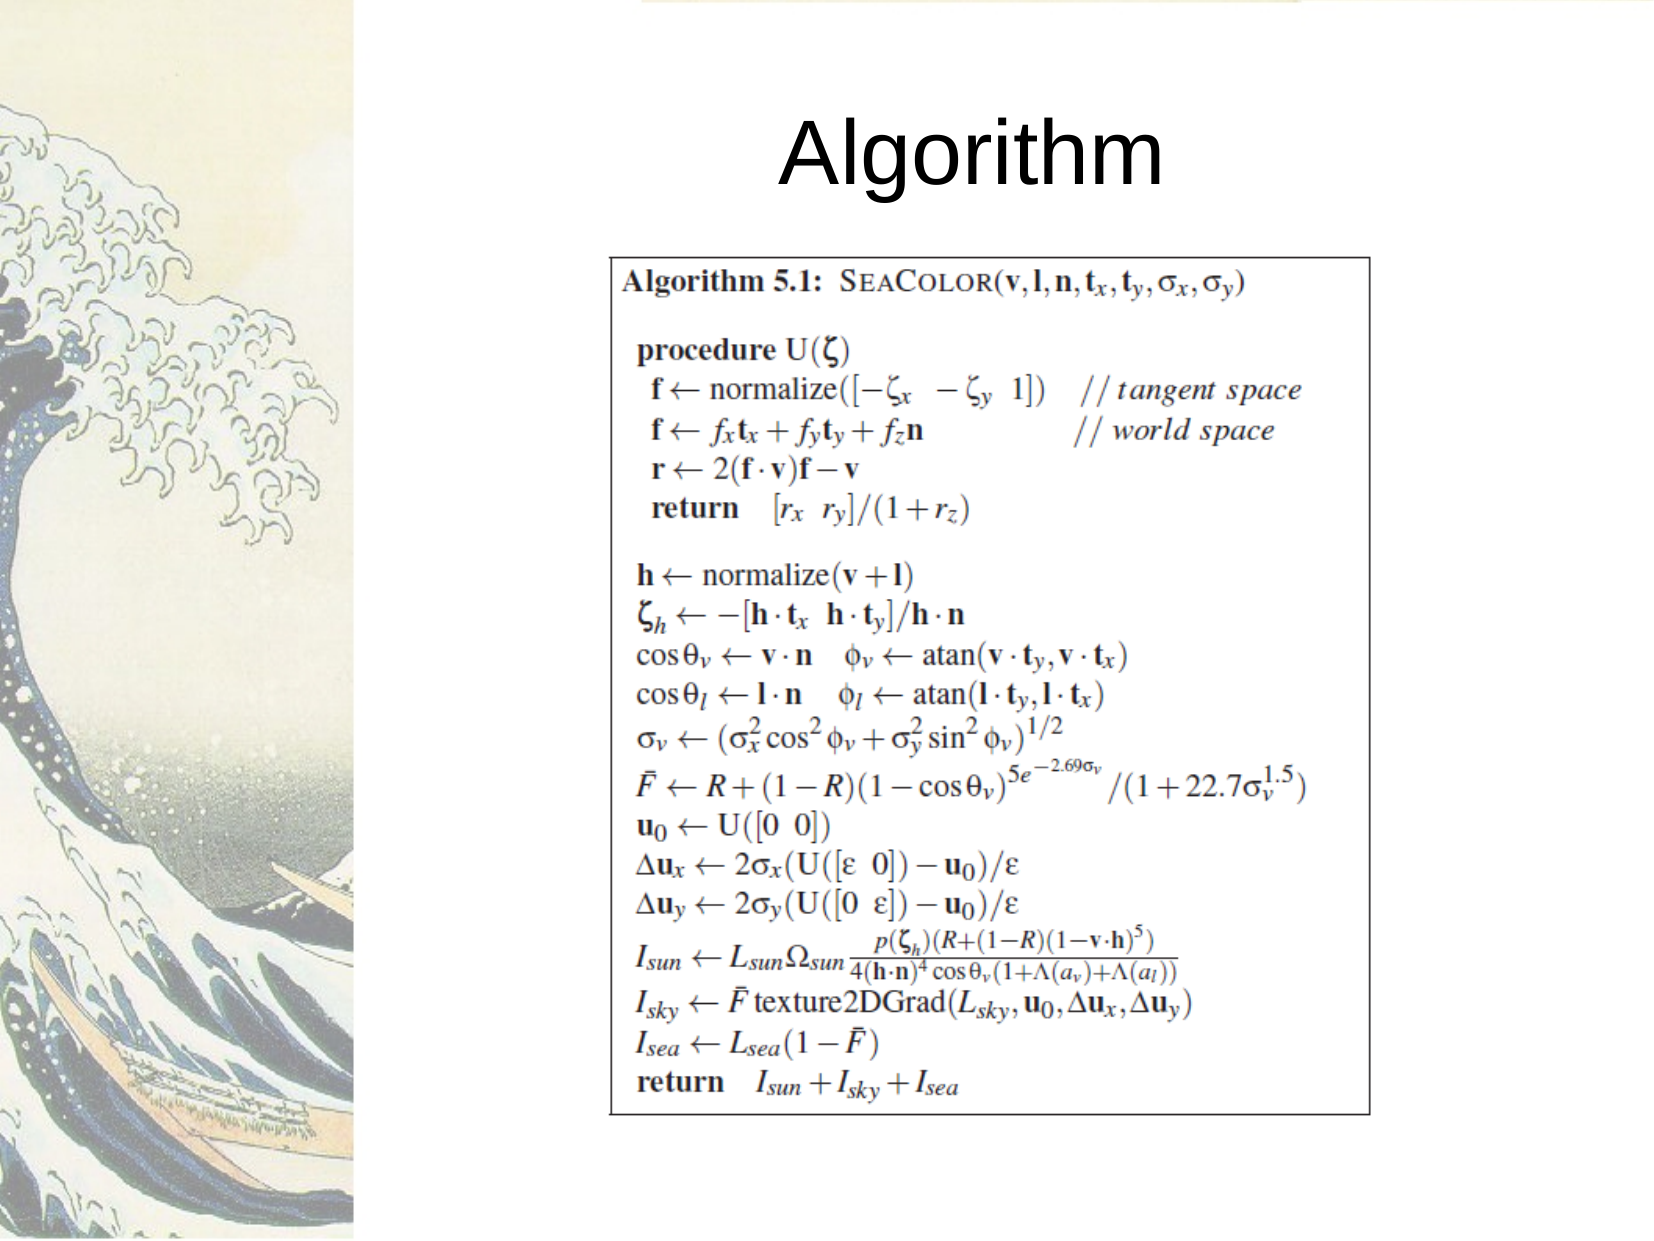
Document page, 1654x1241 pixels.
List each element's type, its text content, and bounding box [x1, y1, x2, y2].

title Algorithm [375, 49, 1571, 257]
picture [0, 0, 1654, 1241]
